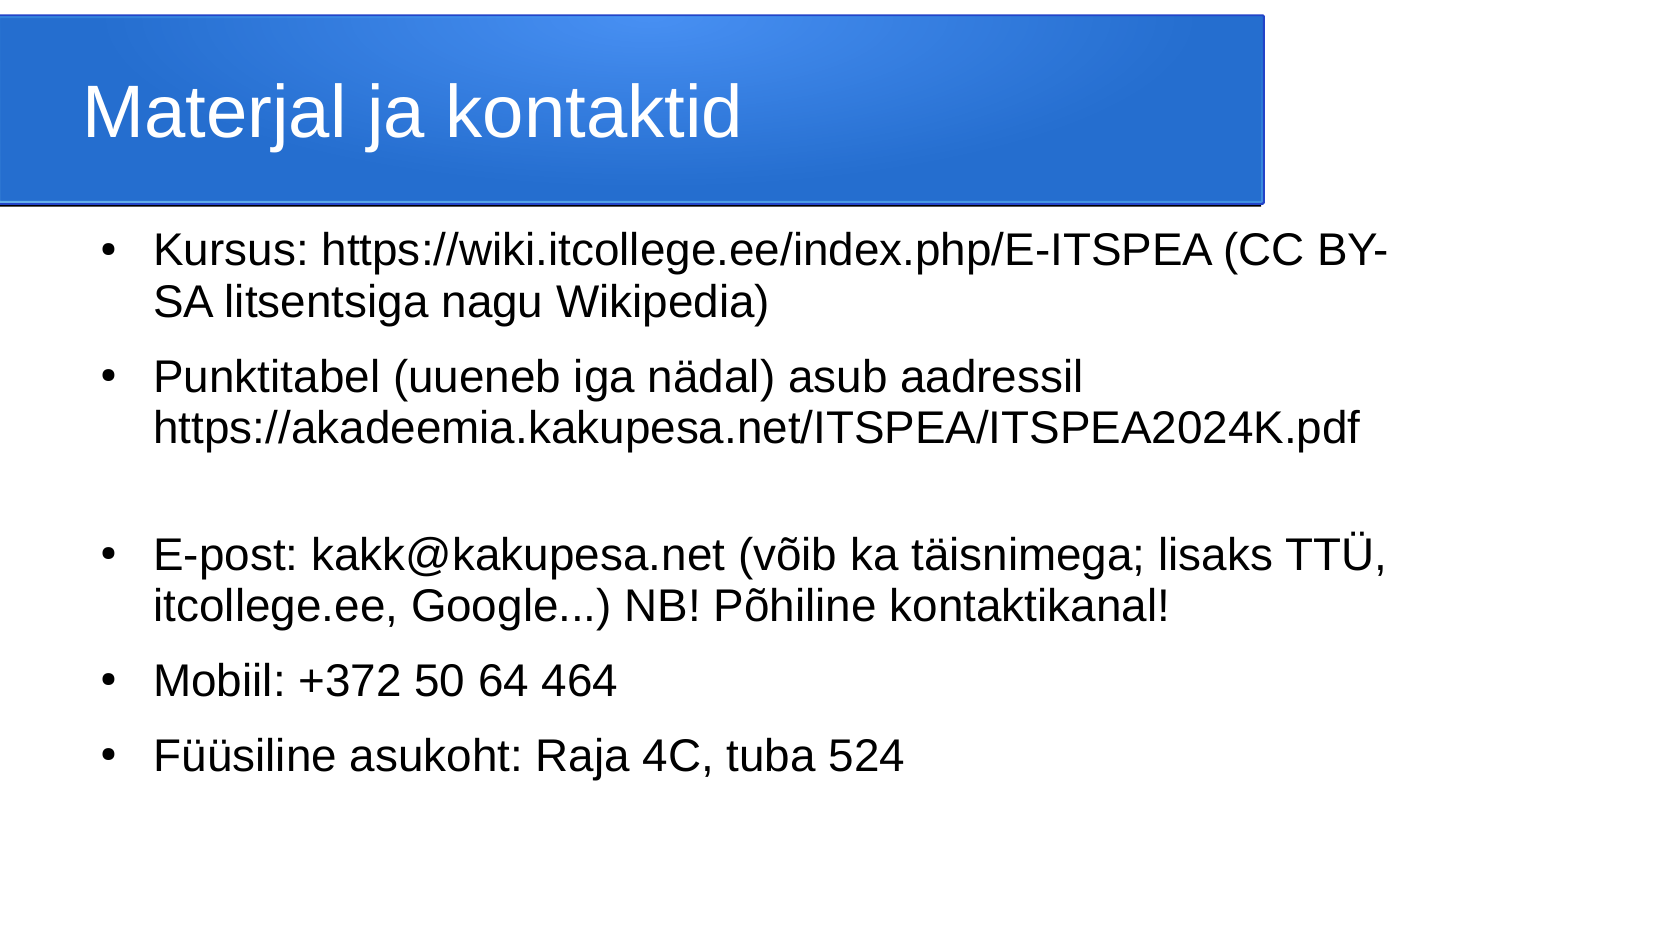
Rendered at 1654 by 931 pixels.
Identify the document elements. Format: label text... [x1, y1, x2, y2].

list Kursus: https://wiki.itcollege.ee/index.php/E-ITSPEA (CC BY-SA litsentsiga nagu Wikipedia) Punktitabel (uueneb iga nädal) asub aadressil https://akadeemia.kakupesa.net/ITSPEA/ITSPEA2024K.pdf NB! Sõna on seekord „KonradZuse” E-post: kakk@kakupesa.net (võib ka täisnimega; lisaks TTÜ, itcollege.ee, Google...) NB! Põhiline kontaktikanal! Mobiil: +372 50 64 464 Füüsiline asukoht: Raja 4C, tuba 524 [82, 224, 1414, 931]
title Materjal ja kontaktid [82, 35, 1235, 189]
